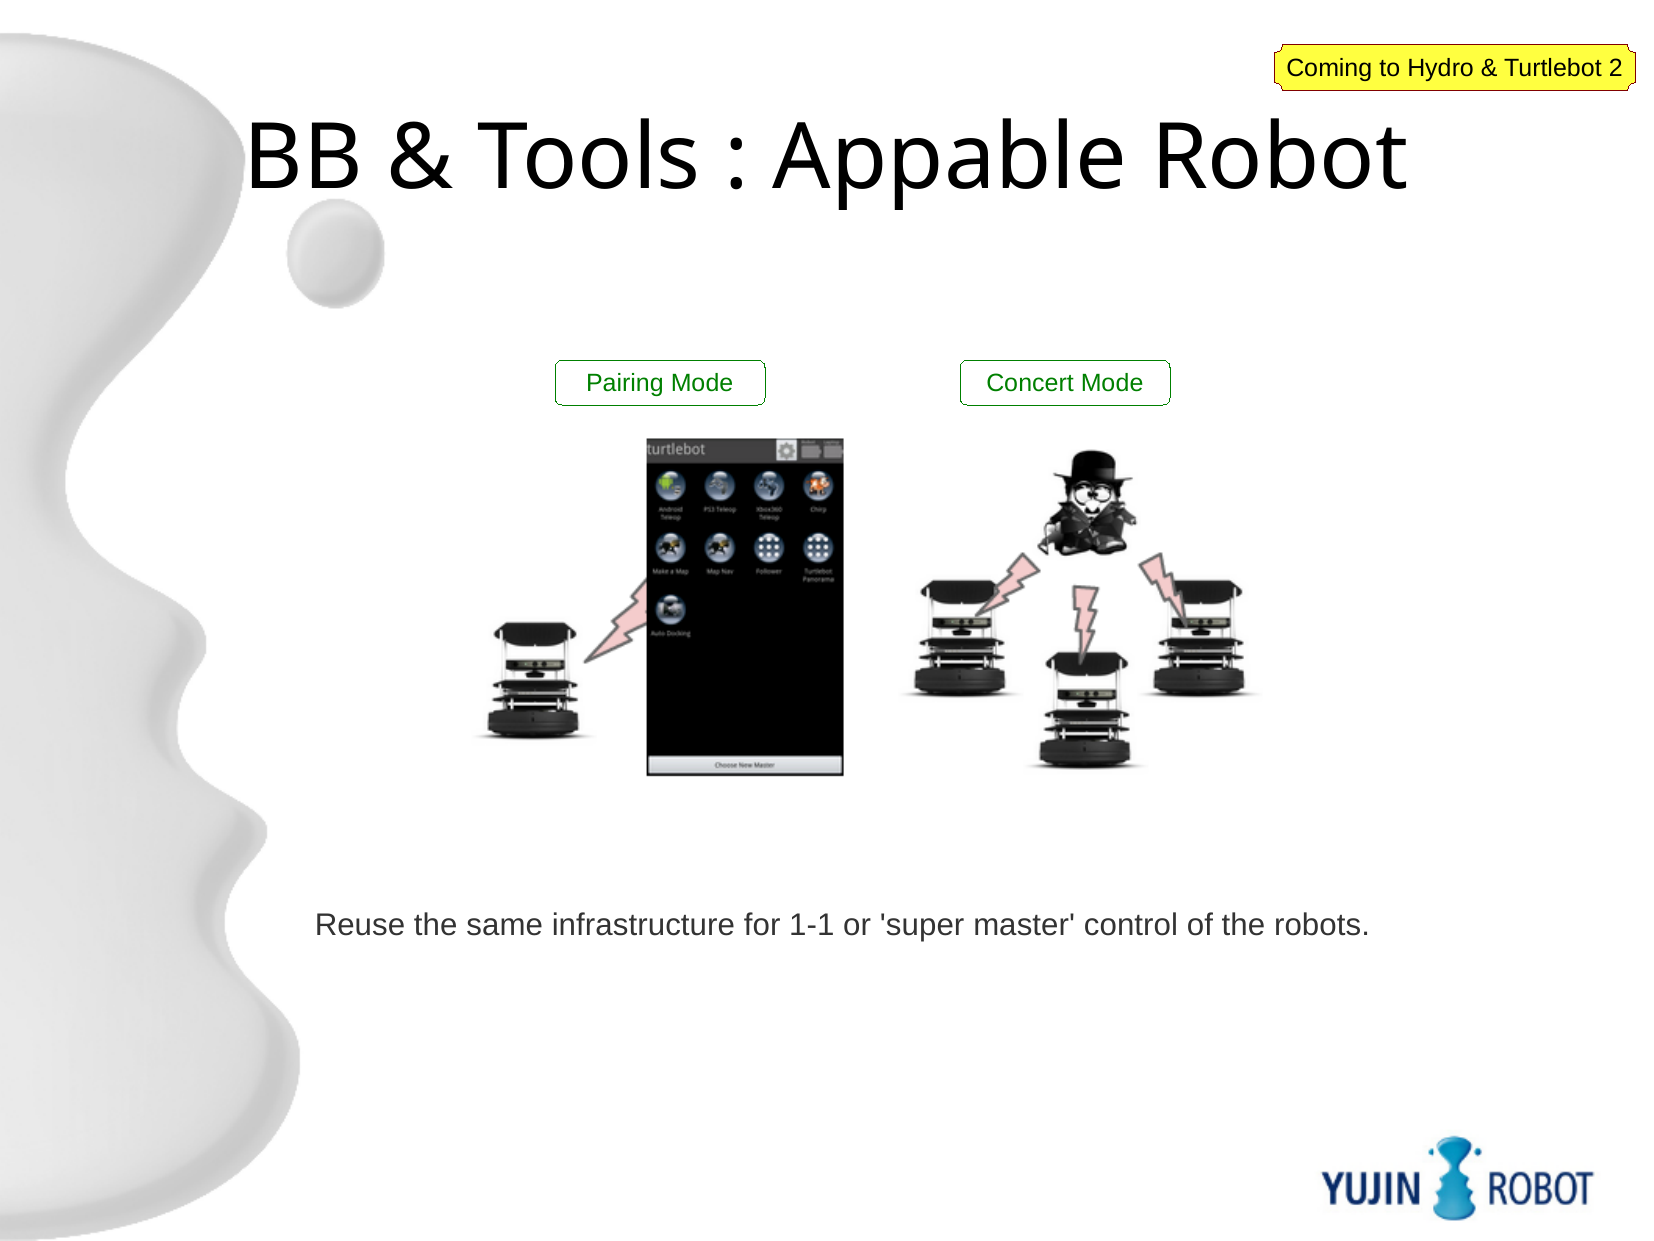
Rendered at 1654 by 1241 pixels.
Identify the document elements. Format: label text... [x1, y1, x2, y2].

text_box Coming to Hydro & Turtlebot 2 [1274, 44, 1636, 91]
title BB & Tools : Appable Robot [82, 0, 1571, 481]
picture [0, 0, 1654, 1241]
text_box Reuse the same infrastructure for 1-1 or 'super master' control of the robots. [300, 900, 1576, 950]
text_box Pairing Mode [555, 360, 766, 406]
text_box Concert Mode [960, 360, 1171, 406]
